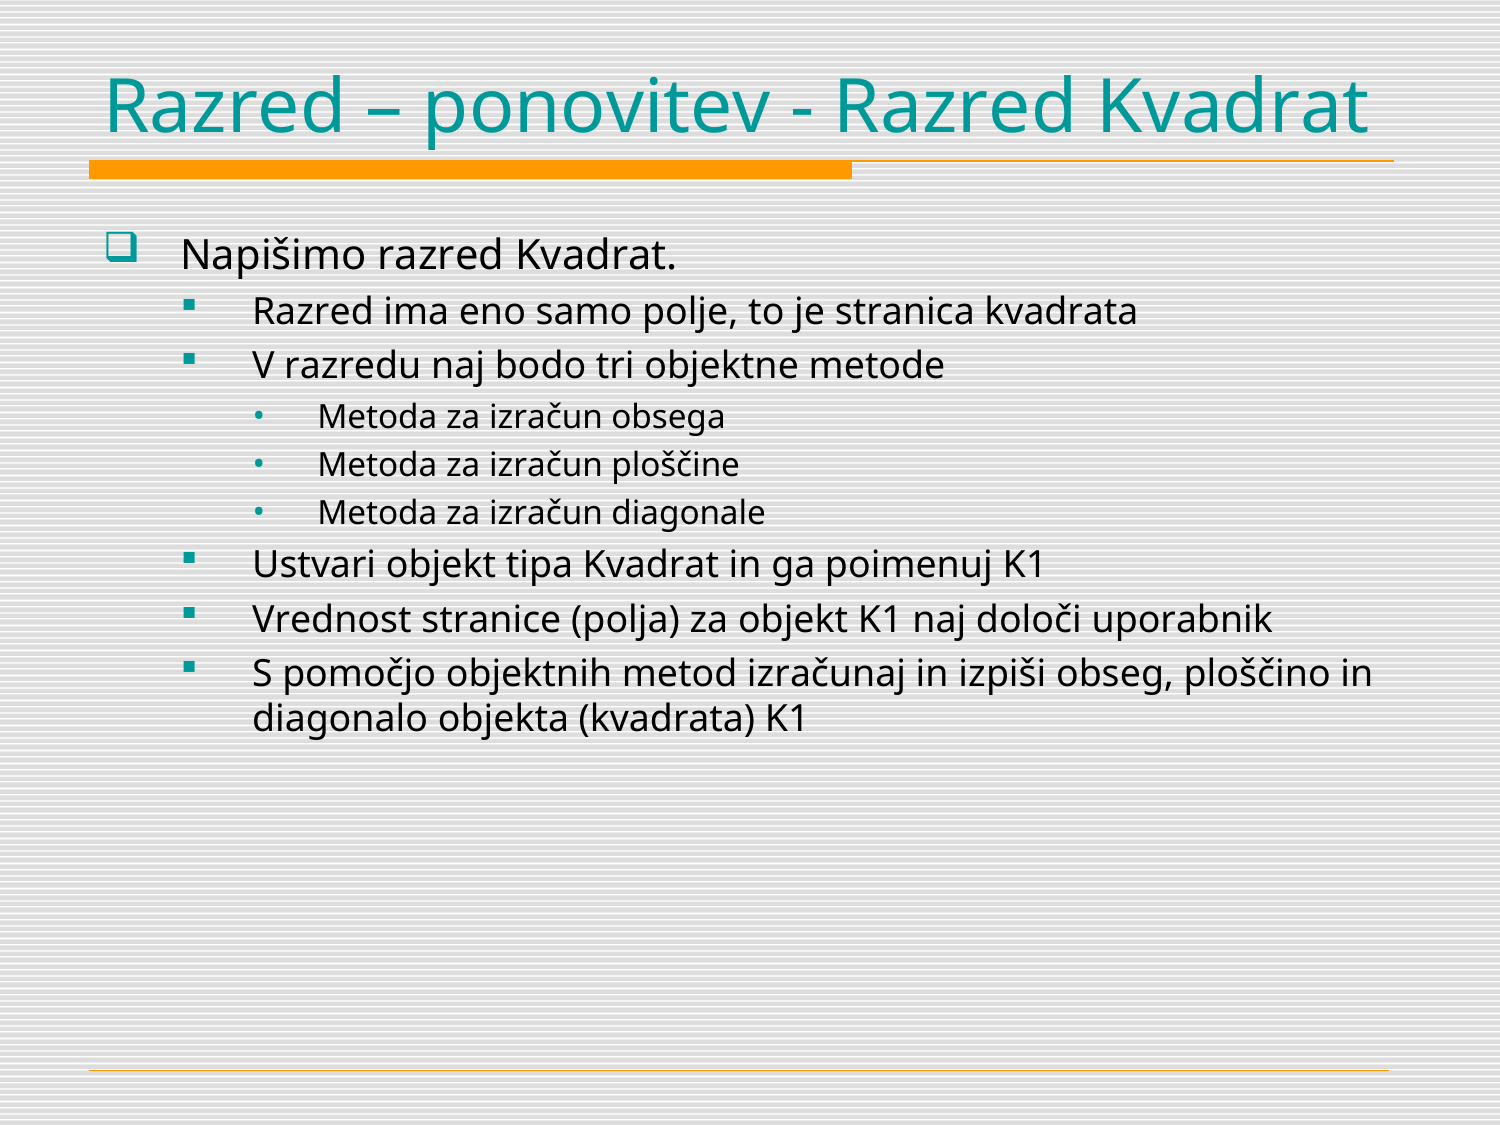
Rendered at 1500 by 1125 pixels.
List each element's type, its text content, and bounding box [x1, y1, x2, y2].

list Napišimo razred Kvadrat. Razred ima eno samo polje, to je stranica kvadrata V razredu naj bodo tri objektne metode Metoda za izračun obsega Metoda za izračun ploščine Metoda za izračun diagonale Ustvari objekt tipa Kvadrat in ga poimenuj K1 Vrednost stranice (polja) za objekt K1 naj določi uporabnik S pomočjo objektnih metod izračunaj in izpiši obseg, ploščino in diagonalo objekta (kvadrata) K1 [88, 220, 1401, 1059]
picture [0, 0, 1500, 1125]
title Razred – ponovitev - Razred Kvadrat [88, 42, 1401, 155]
